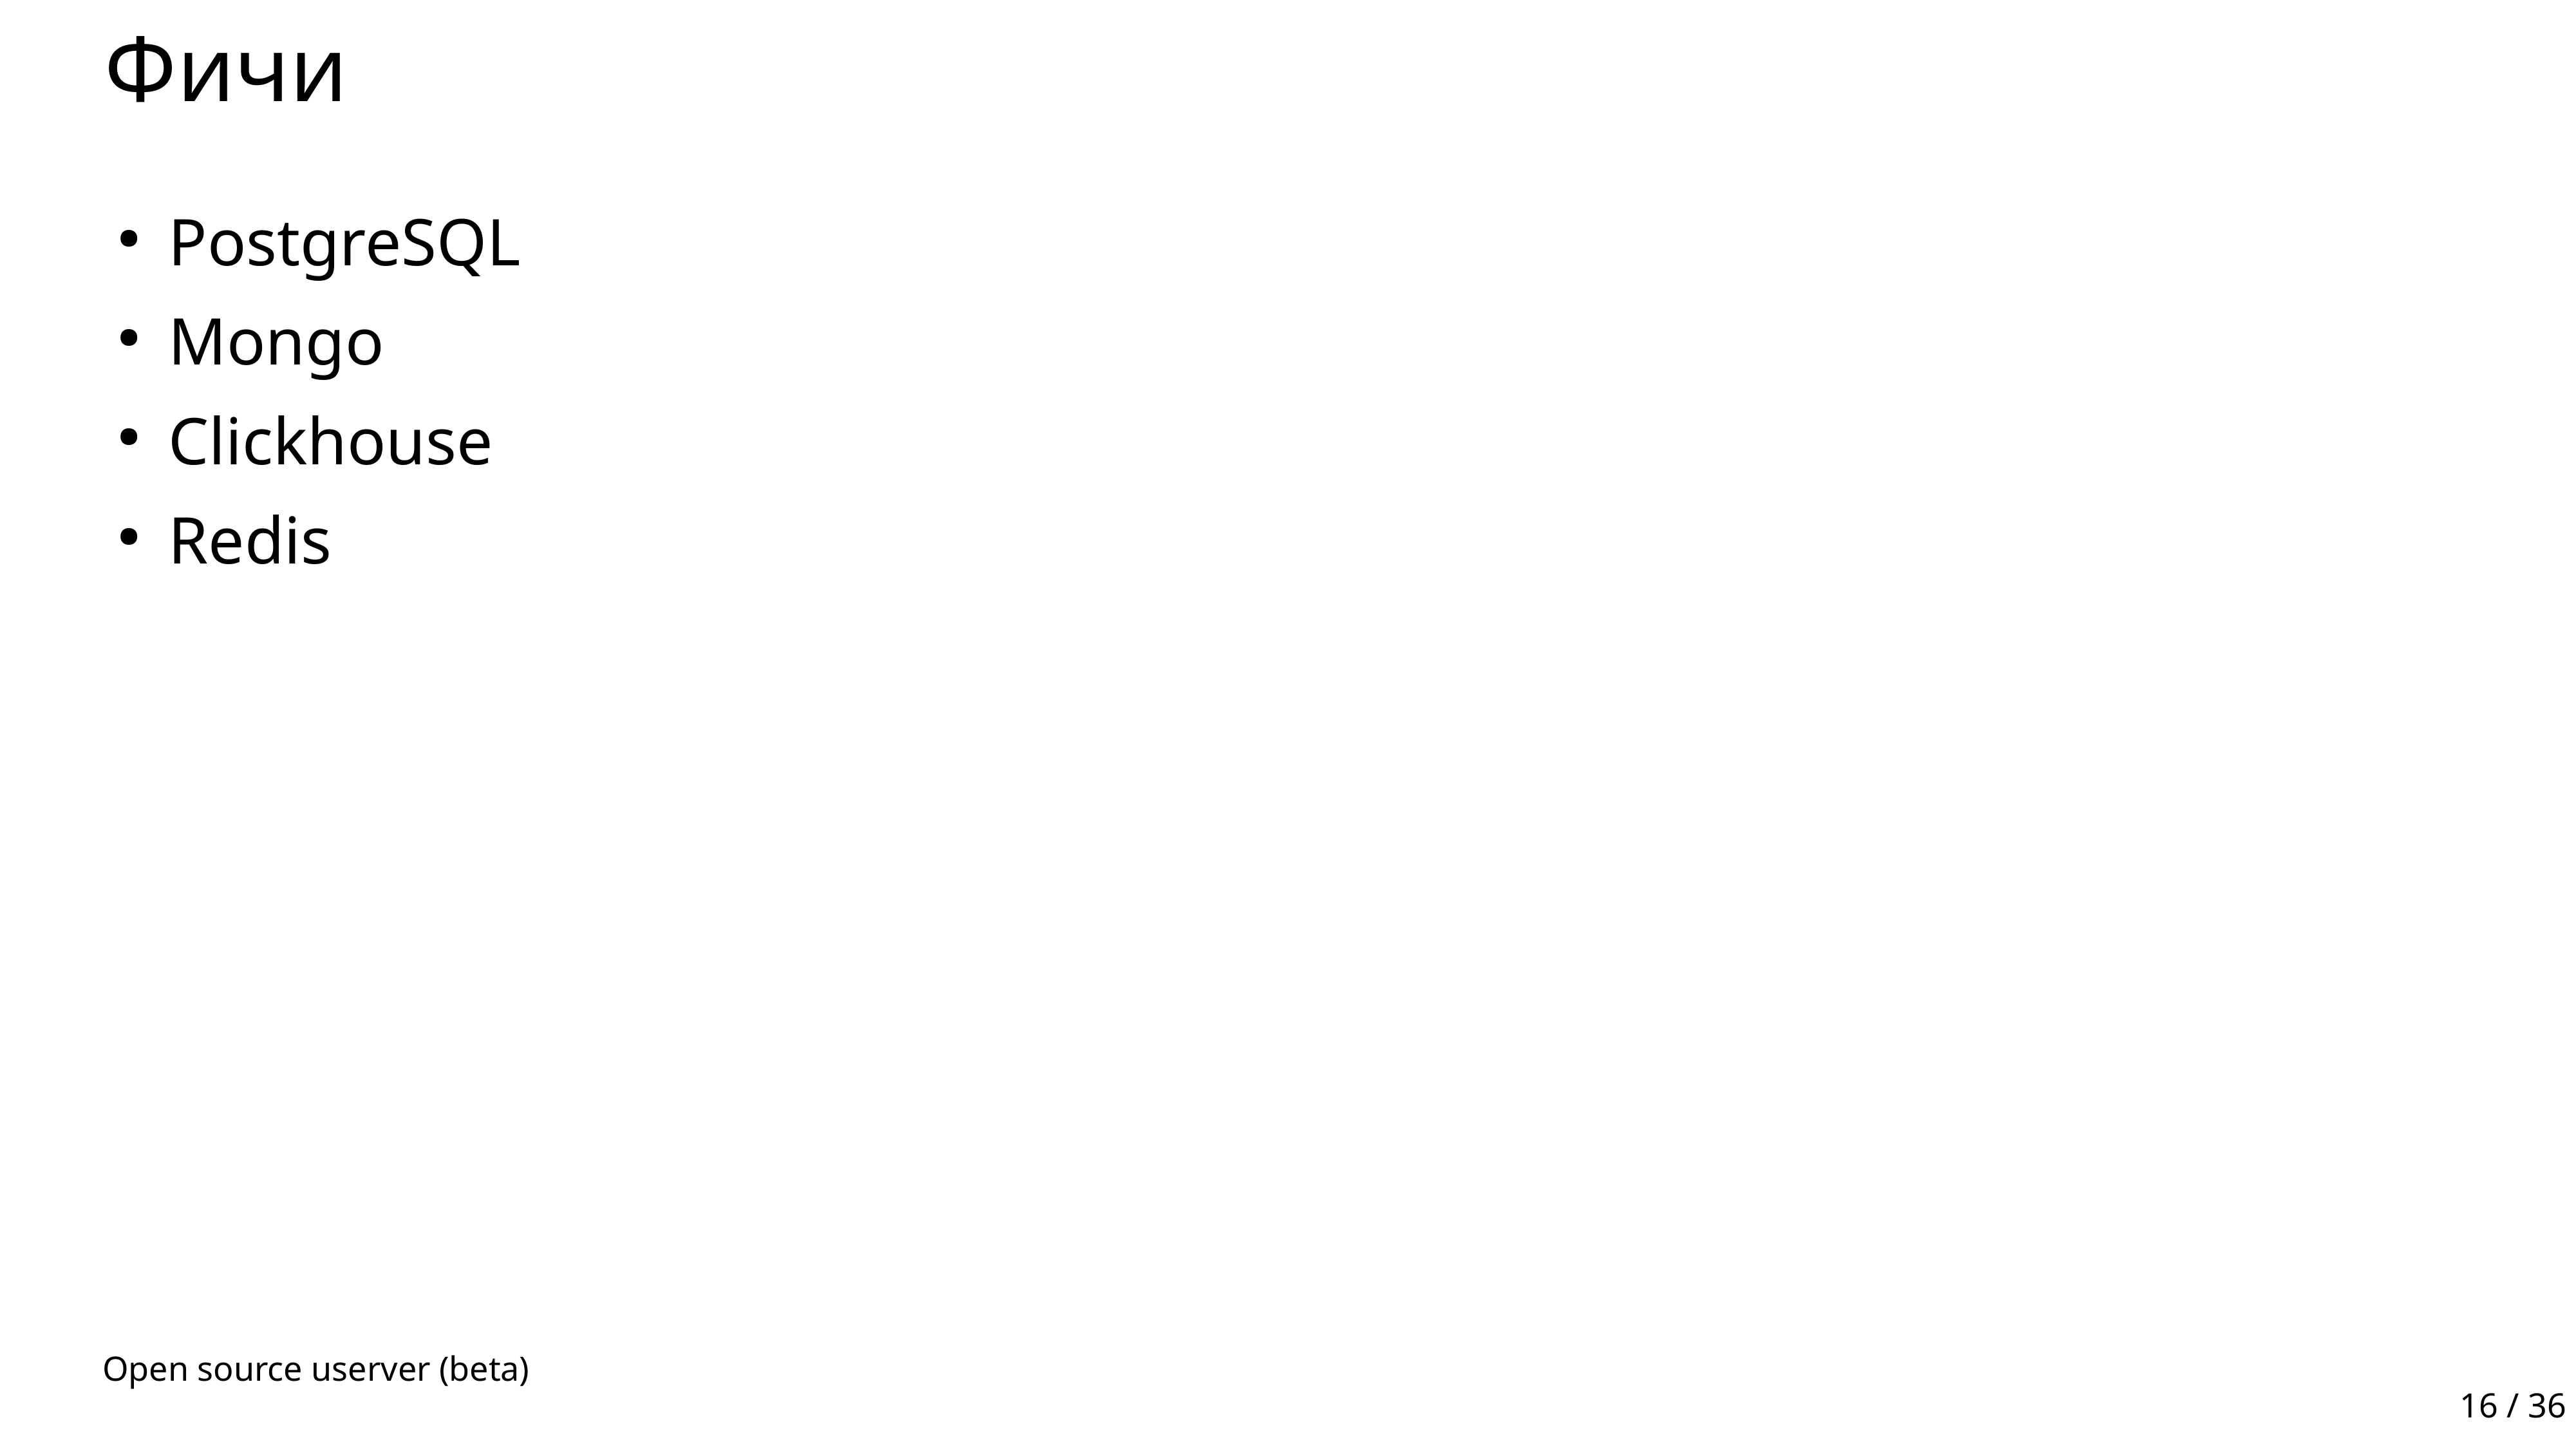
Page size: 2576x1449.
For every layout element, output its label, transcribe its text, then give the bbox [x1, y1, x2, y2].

list Open source userver (beta) [93, 1338, 1190, 1393]
title Фичи [95, 19, 2576, 155]
list PostgreSQL Mongo Clickhouse Redis [97, 193, 1343, 1361]
list <number> / 36 [1479, 1376, 2576, 1431]
